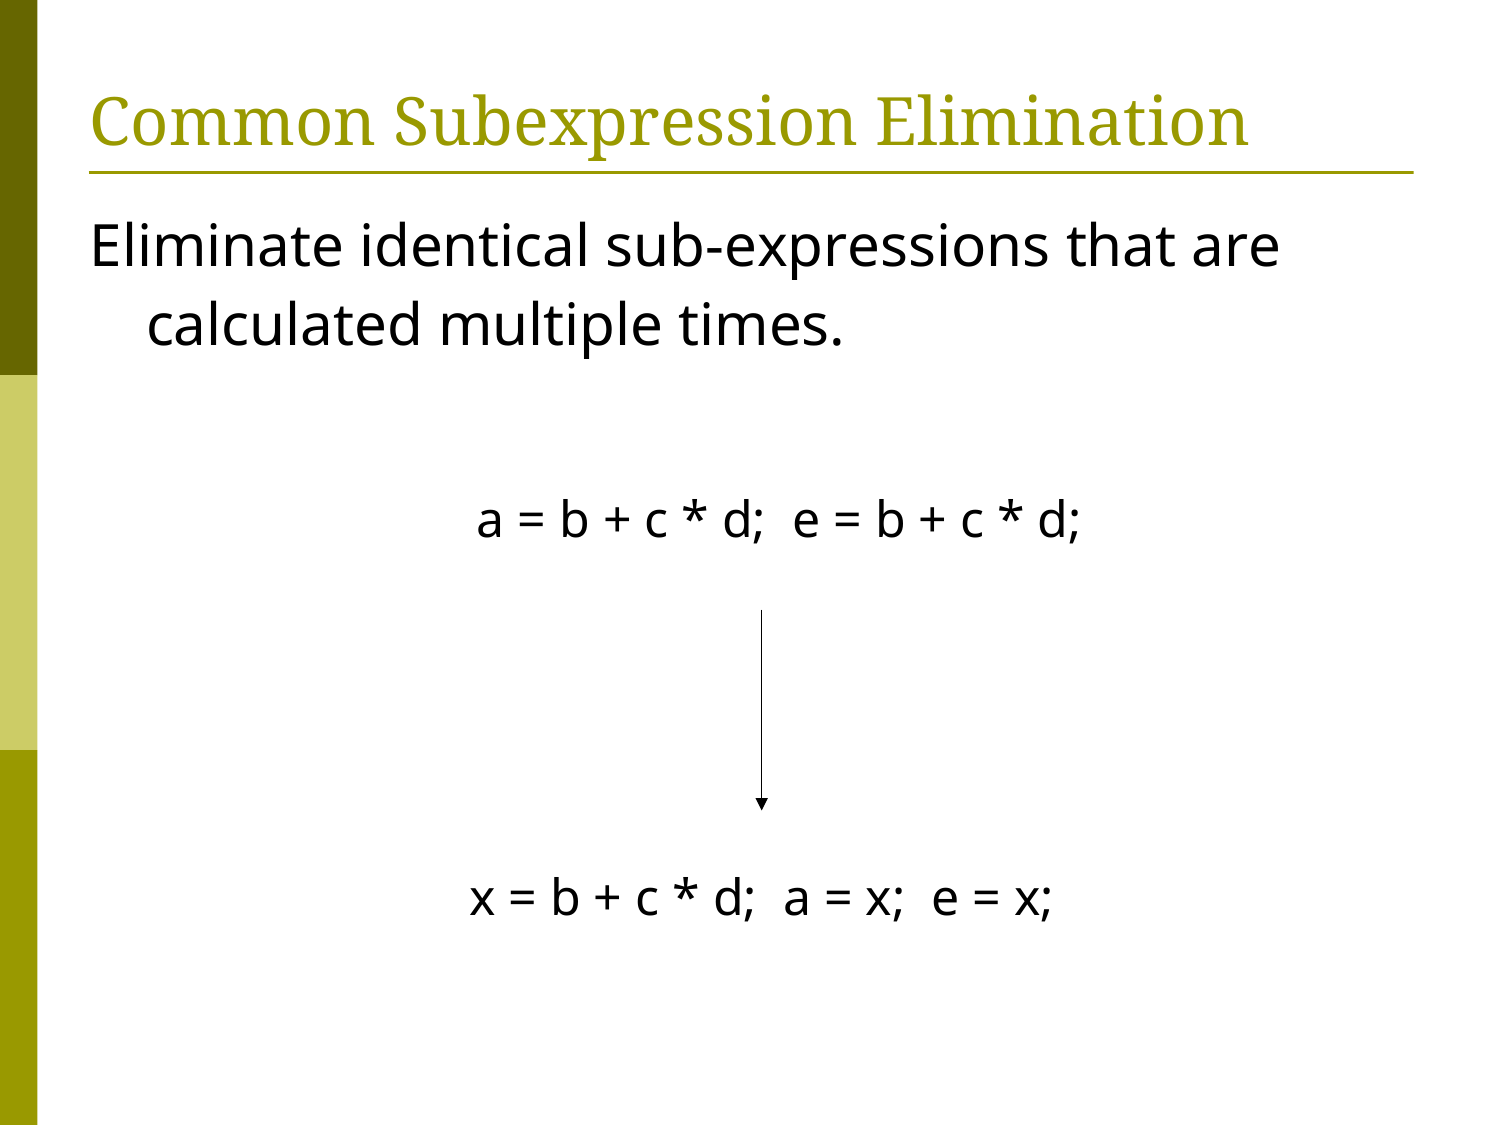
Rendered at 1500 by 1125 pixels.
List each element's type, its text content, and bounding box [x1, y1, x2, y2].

list Eliminate identical sub-expressions that are calculated multiple times. [75, 196, 1426, 386]
title Common Subexpression Elimination [75, 45, 1426, 173]
text_box x = b + c * d; a = x; e = x; [242, 857, 1282, 934]
text_box a = b + c * d; e = b + c * d; [230, 479, 1329, 556]
